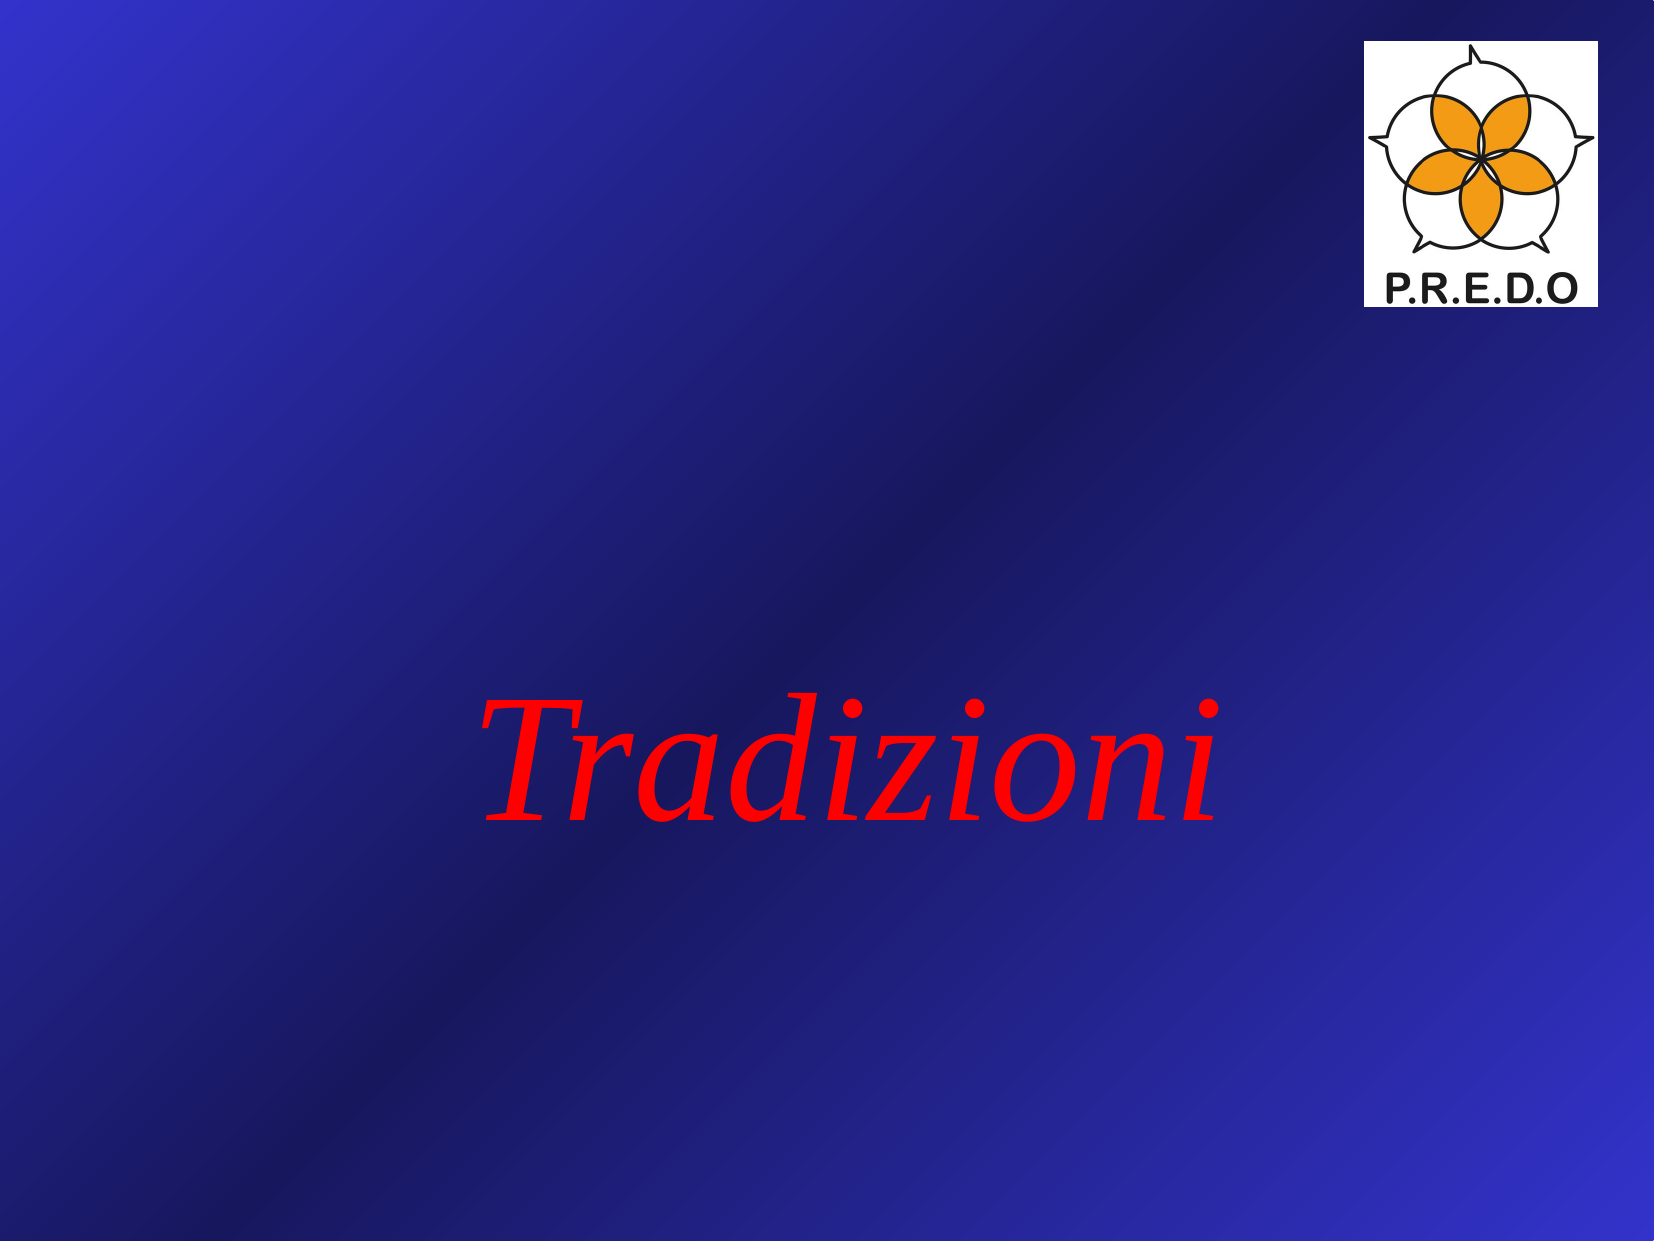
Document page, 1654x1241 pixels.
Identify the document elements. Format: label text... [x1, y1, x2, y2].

text_box Tradizioni [456, 649, 1241, 868]
picture [1364, 41, 1598, 307]
